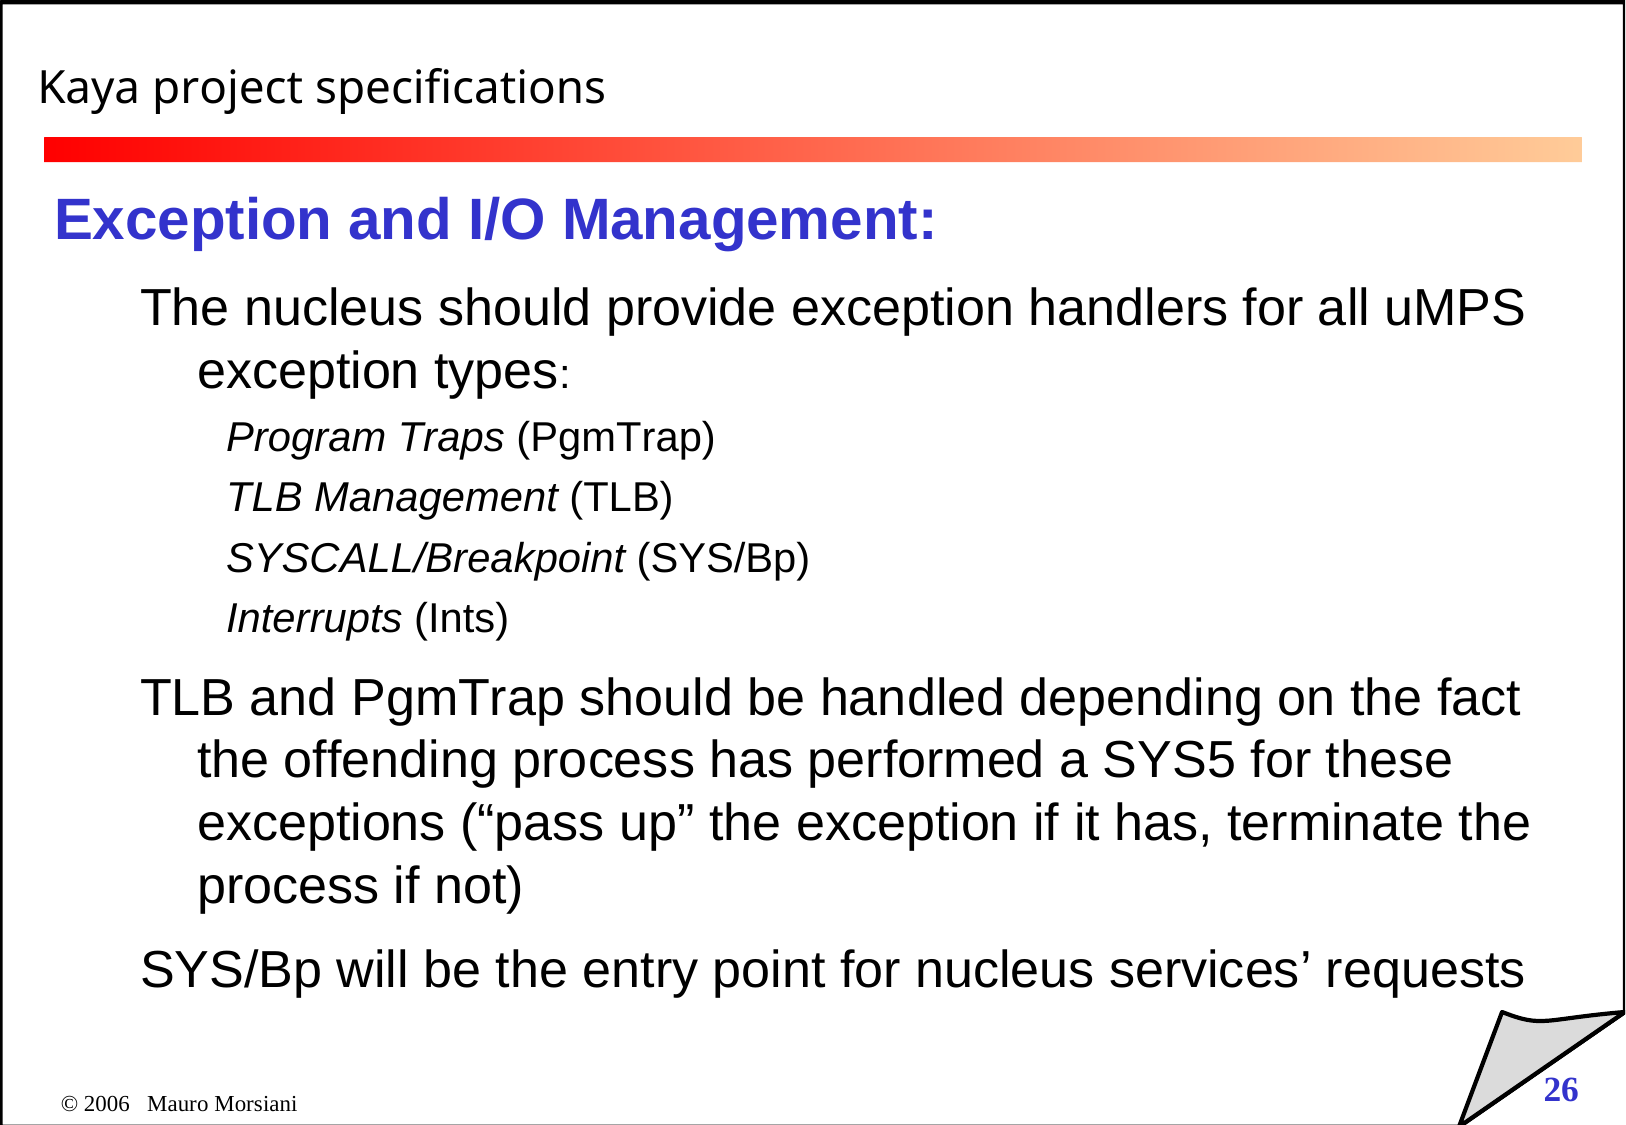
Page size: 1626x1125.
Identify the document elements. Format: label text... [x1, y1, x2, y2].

list Exception and I/O Management: The nucleus should provide exception handlers for all uMPS exception types: Program Traps (PgmTrap) TLB Management (TLB) SYSCALL/Breakpoint (SYS/Bp) Interrupts (Ints) TLB and PgmTrap should be handled depending on the fact the offending process has performed a SYS5 for these exceptions (“pass up” the exception if it has, terminate the process if not) SYS/Bp will be the entry point for nucleus services’ requests [54, 187, 1571, 1124]
title Kaya project specifications [37, 44, 1588, 131]
